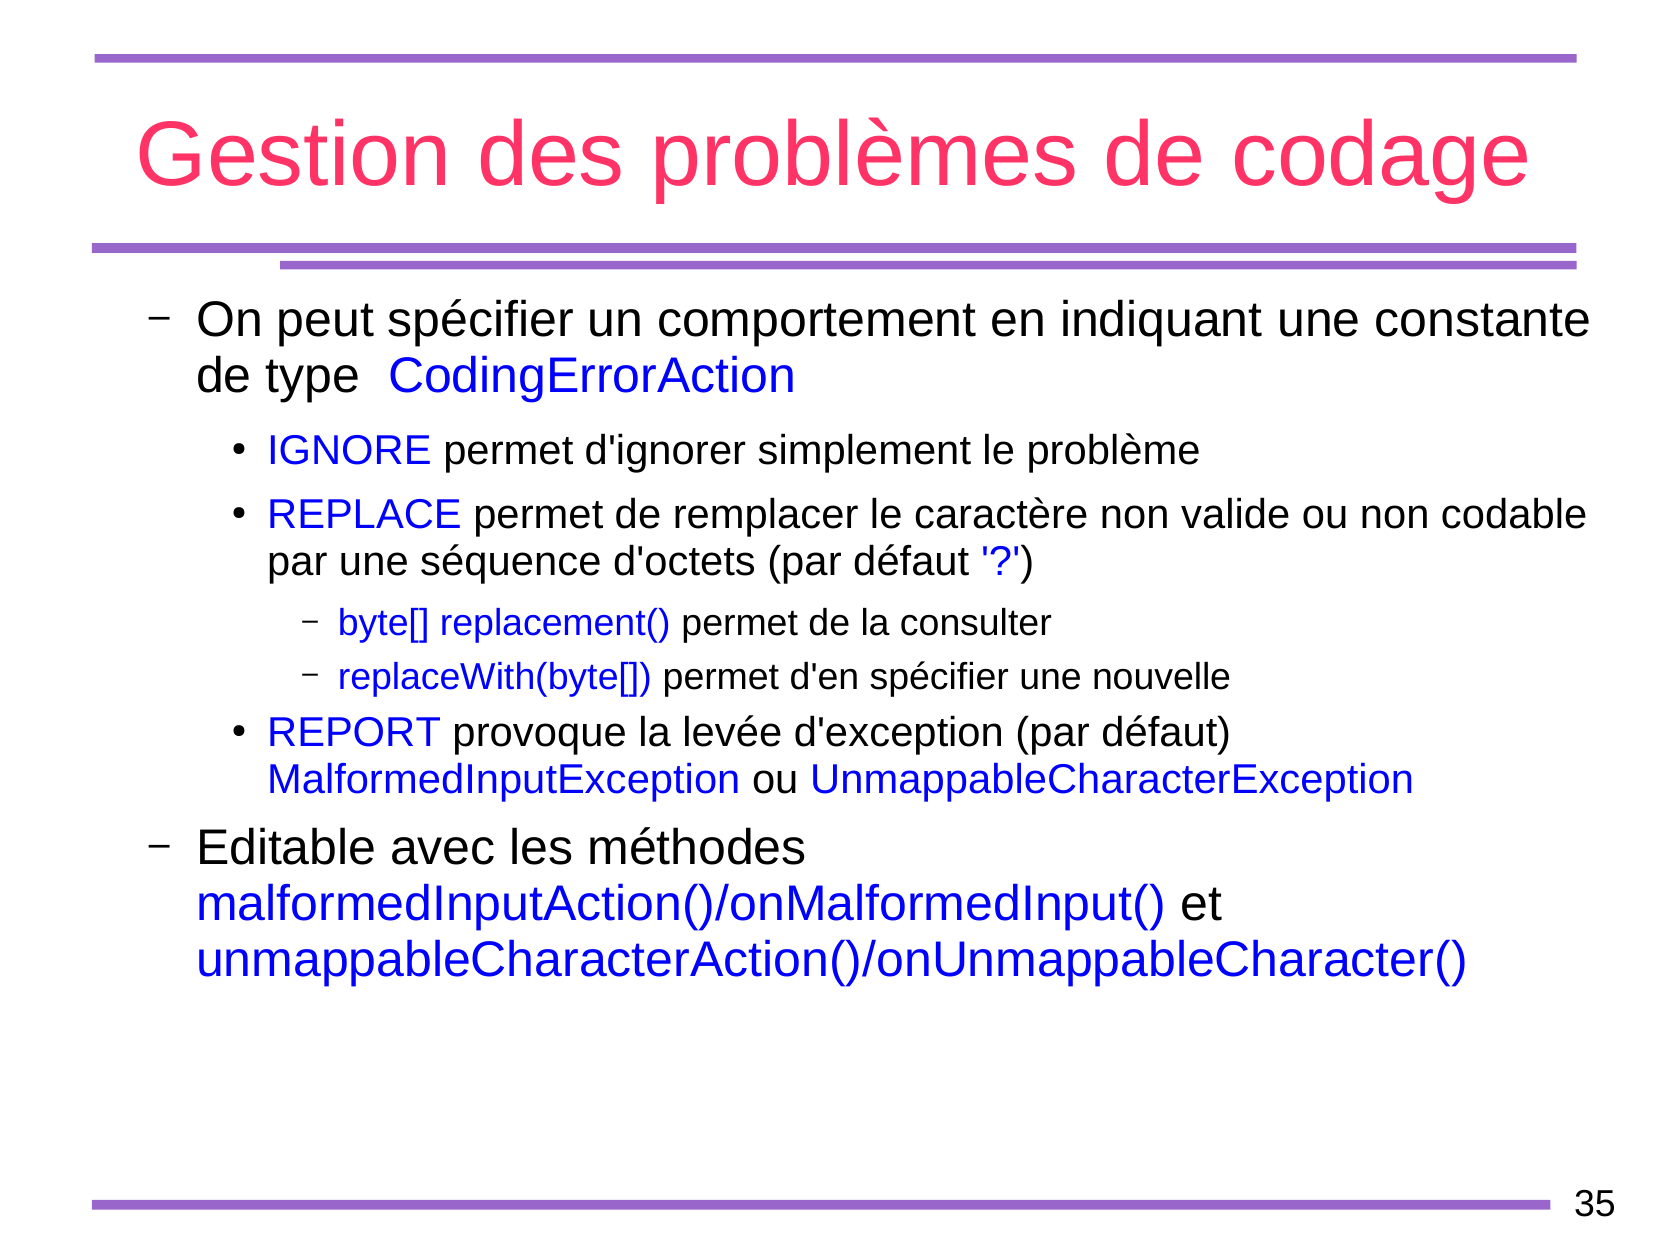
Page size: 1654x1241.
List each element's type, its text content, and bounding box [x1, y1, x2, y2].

list On peut spécifier un comportement en indiquant une constante de type CodingErrorAction IGNORE permet d'ignorer simplement le problème REPLACE permet de remplacer le caractère non valide ou non codable par une séquence d'octets (par défaut '?') byte[] replacement() permet de la consulter replaceWith(byte[]) permet d'en spécifier une nouvelle REPORT provoque la levée d'exception (par défaut) MalformedInputException ou UnmappableCharacterException Editable avec les méthodes malformedInputAction()/onMalformedInput() et unmappableCharacterAction()/onUnmappableCharacter() [54, 291, 1615, 1145]
title Gestion des problèmes de codage [121, 49, 1534, 257]
